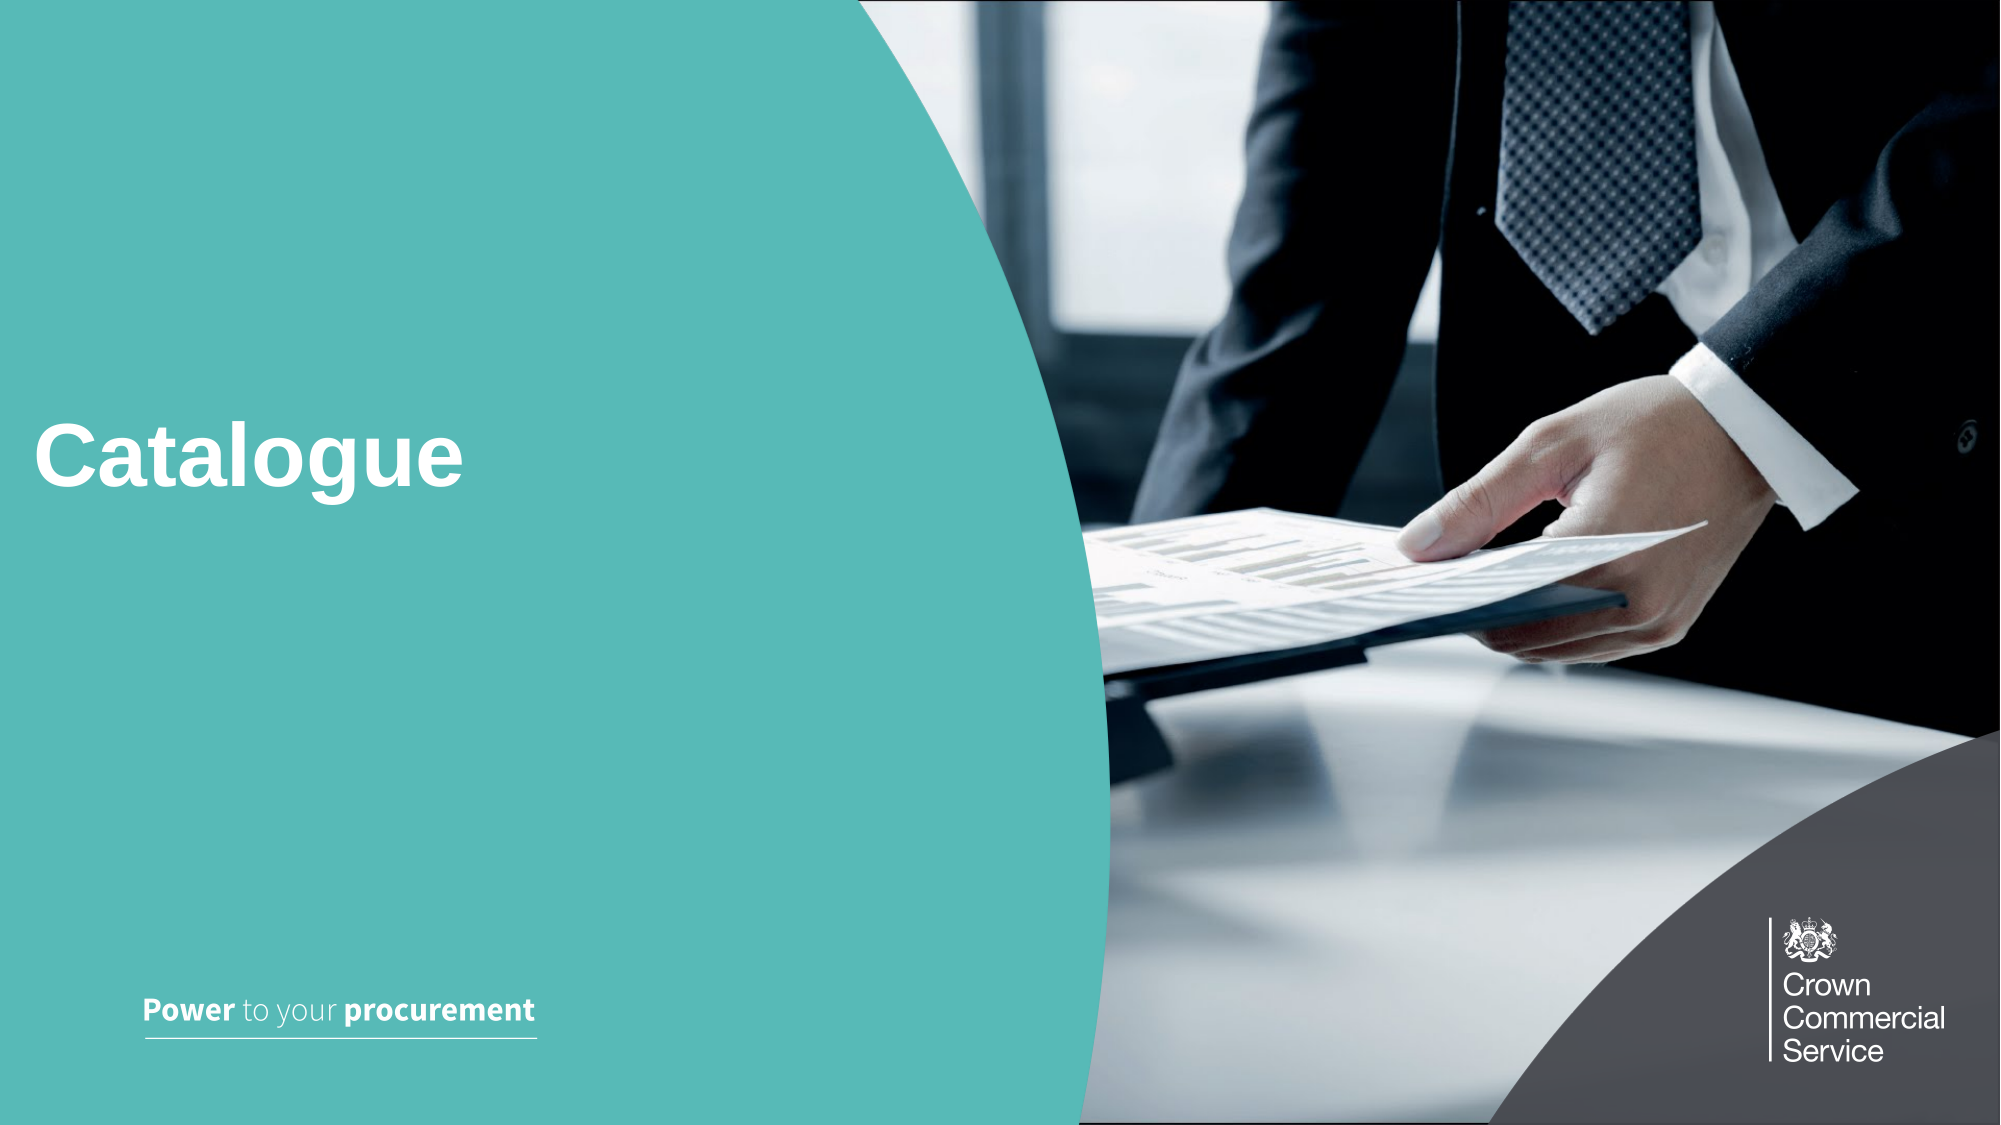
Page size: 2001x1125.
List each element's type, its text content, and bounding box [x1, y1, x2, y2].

picture [0, 0, 2000, 1125]
title Catalogue [31, 288, 1005, 853]
